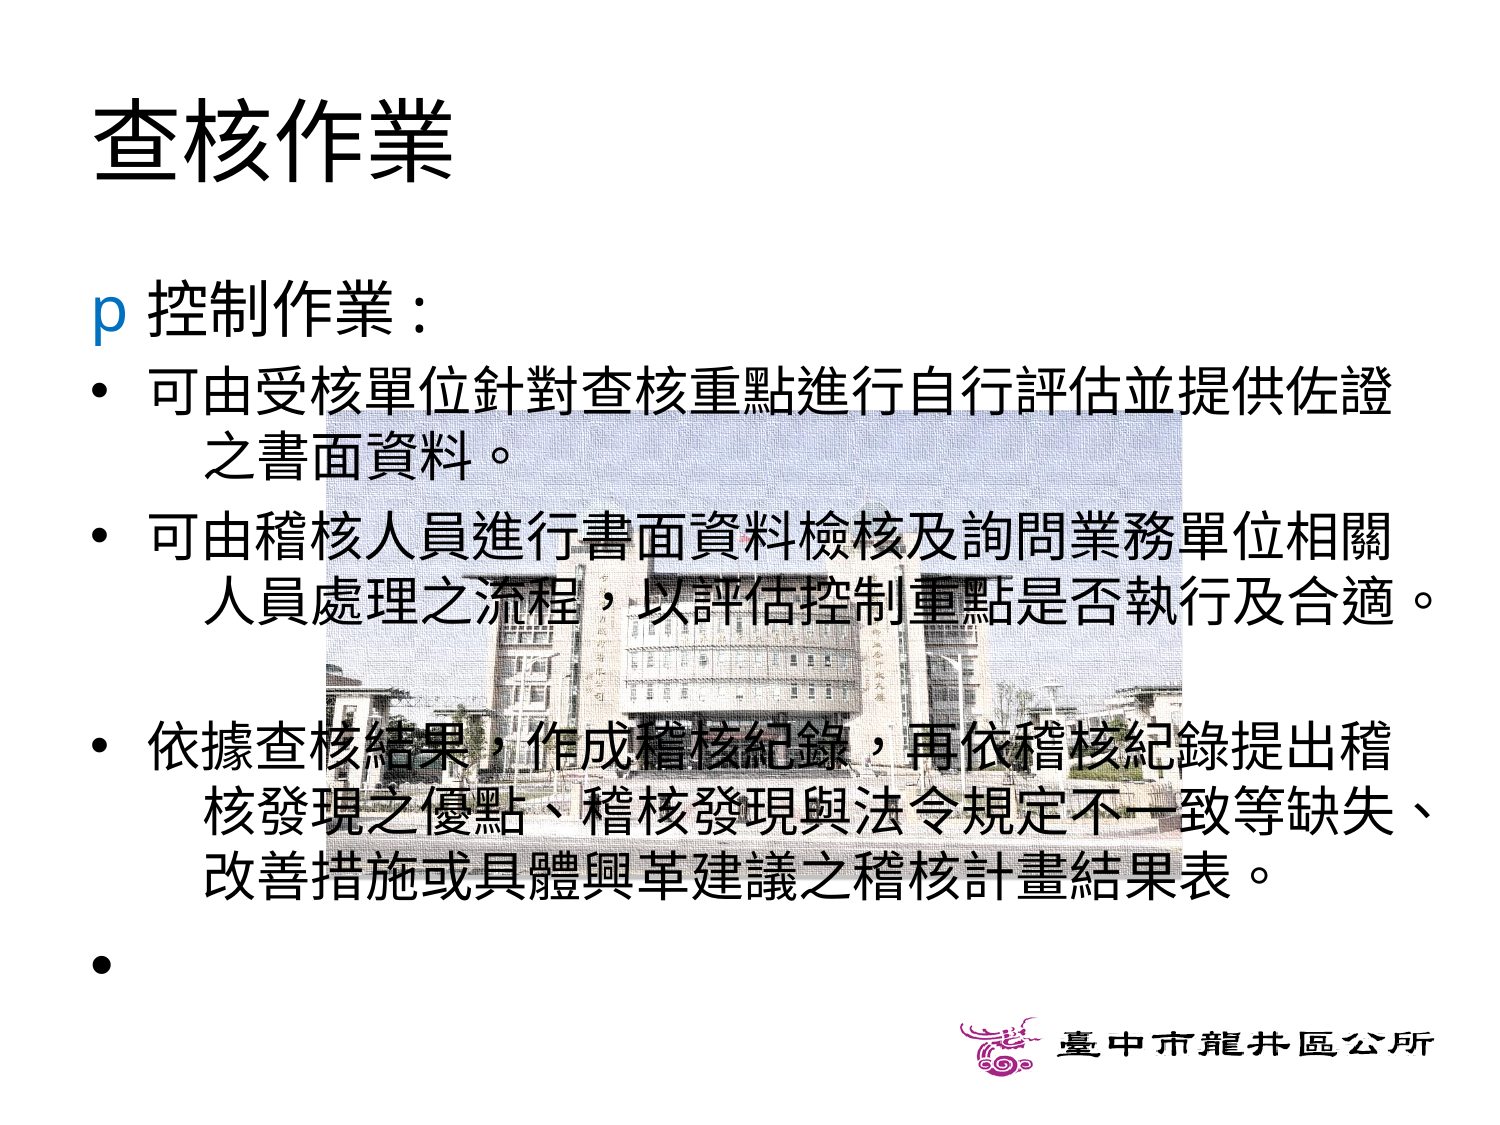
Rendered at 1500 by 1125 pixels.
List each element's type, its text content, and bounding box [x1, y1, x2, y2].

title 查核作業 [75, 45, 1426, 233]
list 控制作業: 可由受核單位針對查核重點進行自行評估並提供佐證之書面資料。 可由稽核人員進行書面資料檢核及詢問業務單位相關人員處理之流程，以評估控制重點是否執行及合適。 依據查核結果，作成稽核紀錄，再依稽核紀錄提出稽核發現之優點、稽核發現與法令規定不一致等缺失、改善措施或具體興革建議之稽核計畫結果表。 [75, 262, 1426, 1005]
